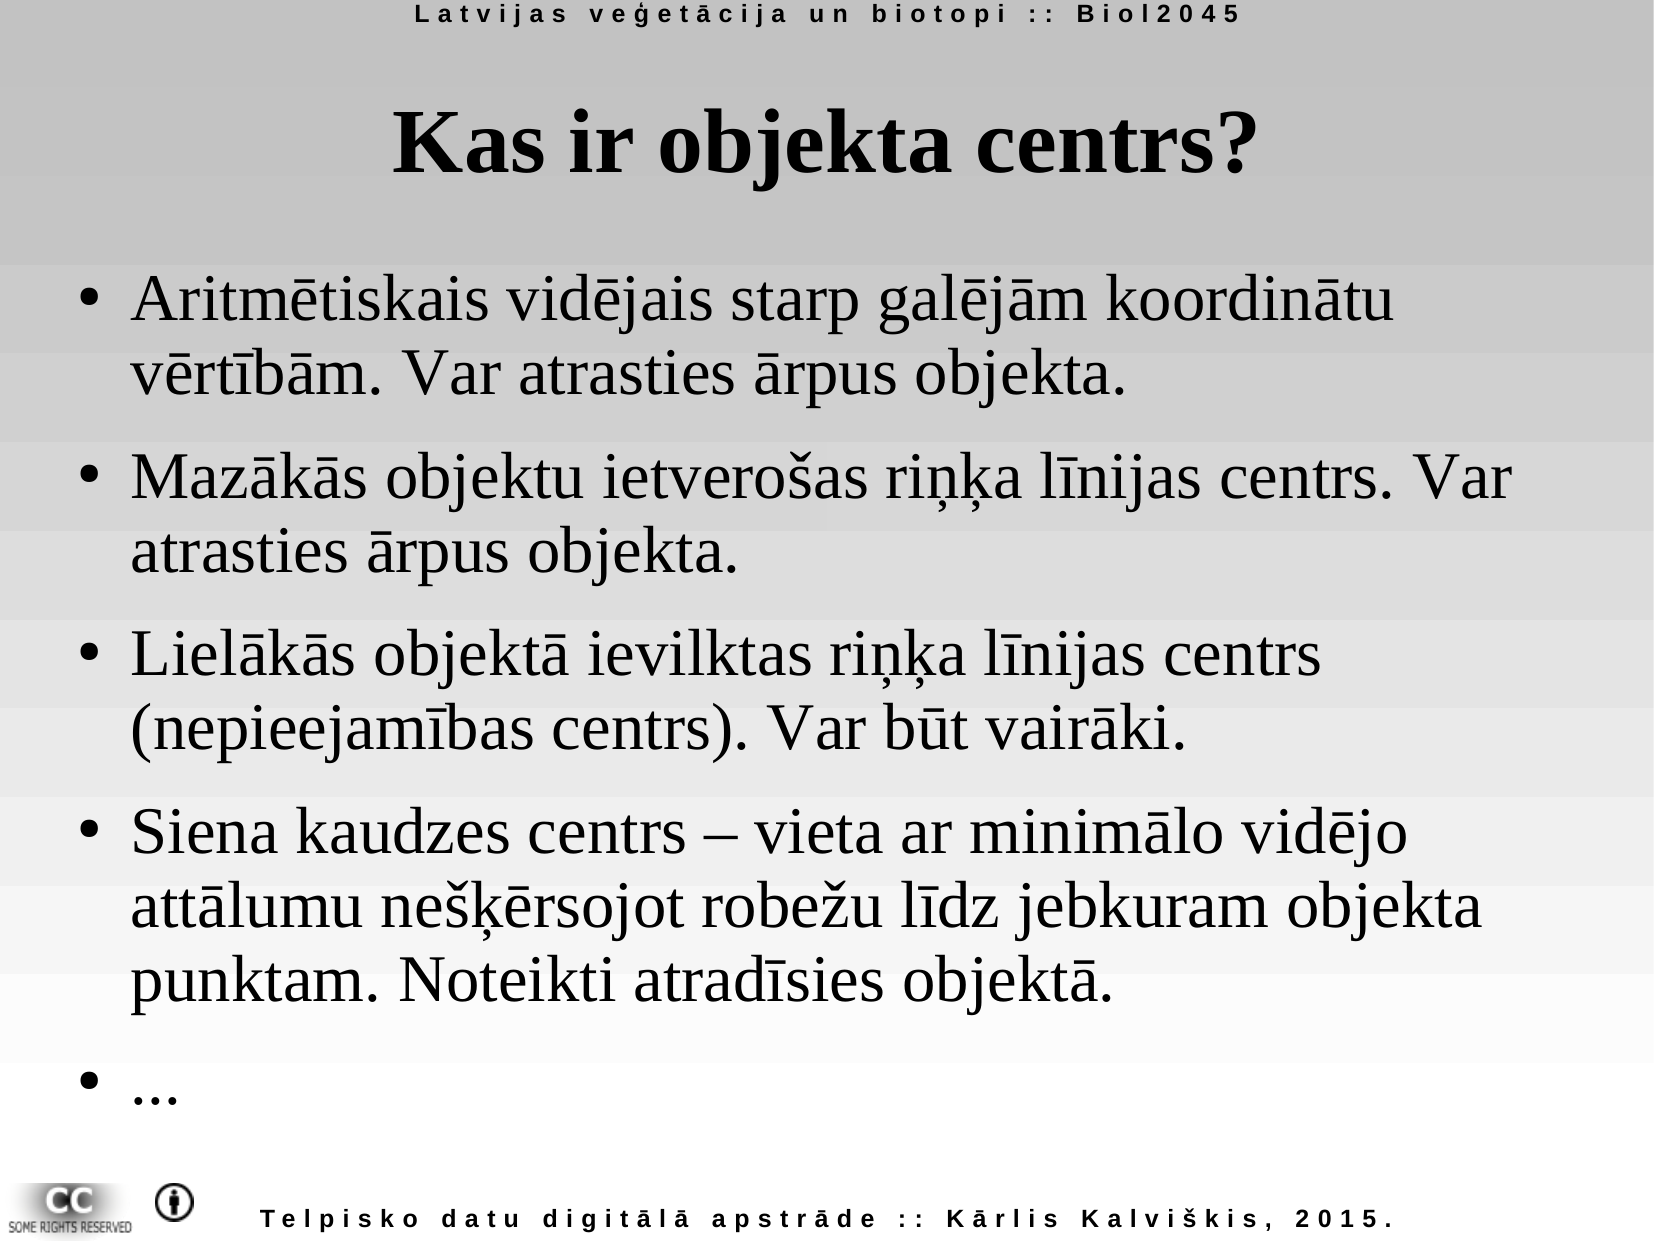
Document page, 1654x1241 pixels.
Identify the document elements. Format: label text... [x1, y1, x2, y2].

picture [0, 0, 1654, 1241]
list Aritmētiskais vidējais starp galējām koordinātu vērtībām. Var atrasties ārpus objekta. Mazākās objektu ietverošas riņķa līnijas centrs. Var atrasties ārpus objekta. Lielākās objektā ievilktas riņķa līnijas centrs (nepieejamības centrs). Var būt vairāki. Siena kaudzes centrs – vieta ar minimālo vidējo attālumu nešķērsojot robežu līdz jebkuram objekta punktam. Noteikti atradīsies objektā. ... [59, 261, 1596, 1120]
title Kas ir objekta centrs? [59, 37, 1596, 246]
